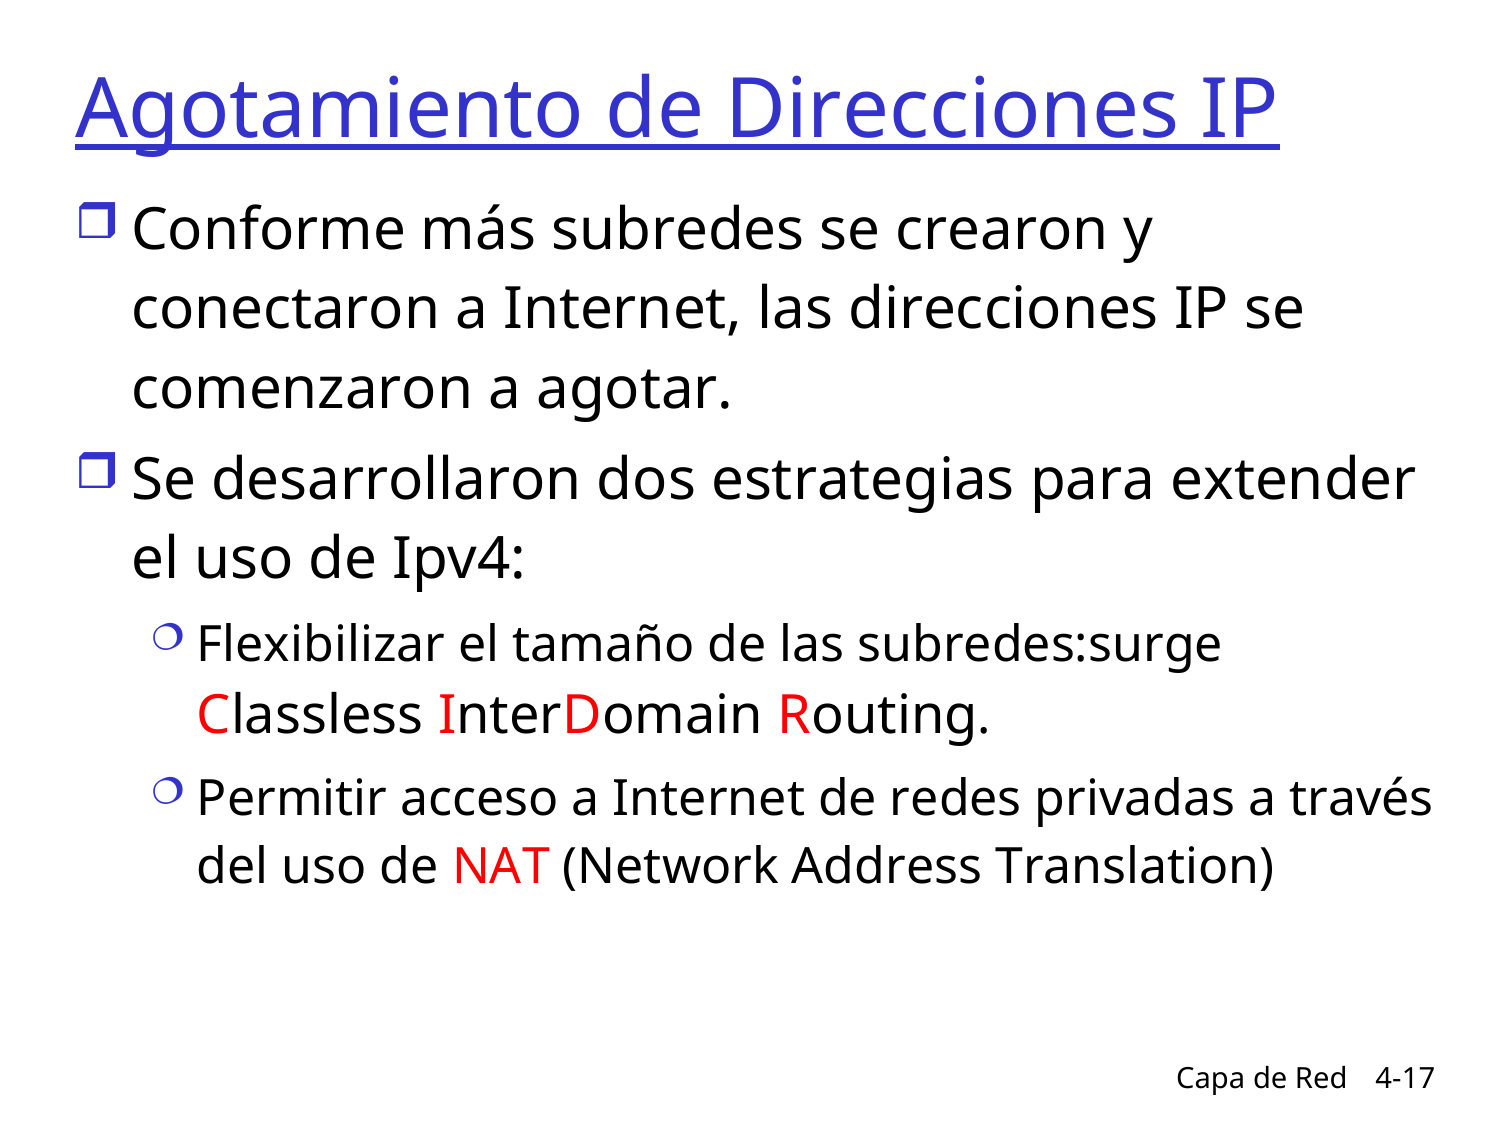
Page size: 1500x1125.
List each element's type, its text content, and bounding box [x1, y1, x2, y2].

list Conforme más subredes se crearon y conectaron a Internet, las direcciones IP se comenzaron a agotar. Se desarrollaron dos estrategias para extender el uso de Ipv4: Flexibilizar el tamaño de las subredes:surge Classless InterDomain Routing. Permitir acceso a Internet de redes privadas a través del uso de NAT (Network Address Translation) [75, 187, 1463, 991]
title Agotamiento de Direcciones IP [75, 30, 1463, 181]
